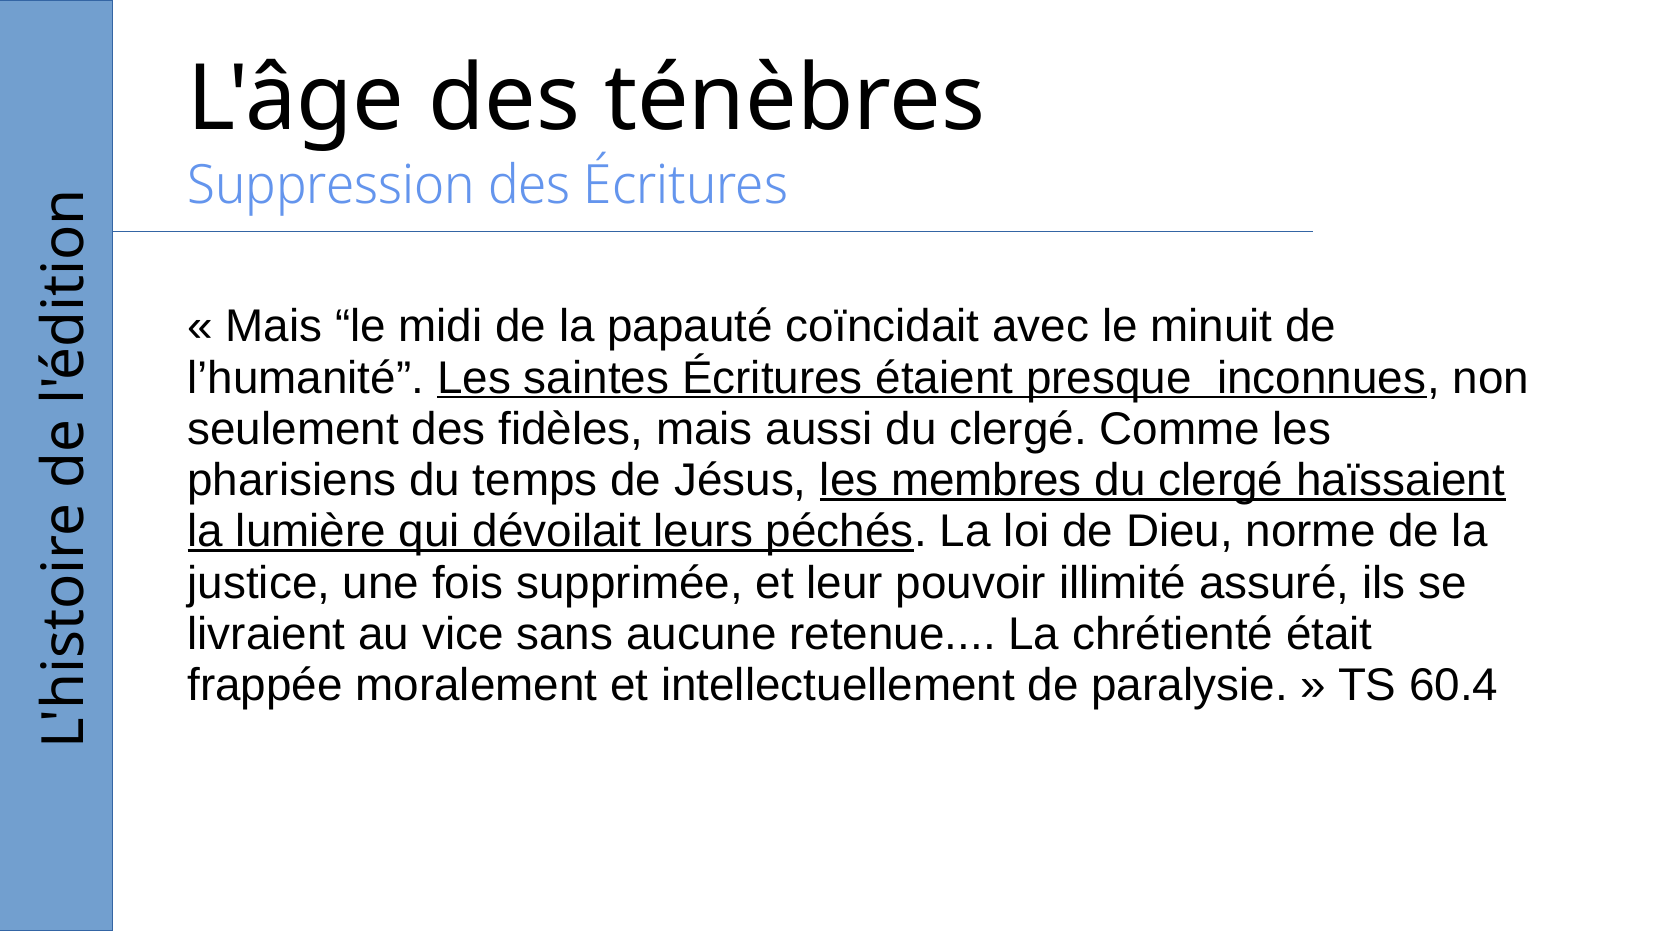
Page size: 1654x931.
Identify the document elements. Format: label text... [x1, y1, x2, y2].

text_box L'histoire de l'édition [13, 37, 105, 901]
title Suppression des Écritures [187, 125, 1571, 239]
subtitle « Mais “le midi de la papauté coïncidait avec le minuit de l’humanité”. Les saintes Écritures étaient presque inconnues, non seulement des fidèles, mais aussi du clergé. Comme les pharisiens du temps de Jésus, les membres du clergé haïssaient la lumière qui dévoilait leurs péchés. La loi de Dieu, norme de la justice, une fois supprimée, et leur pouvoir illimité assuré, ils se livraient au vice sans aucune retenue.... La chrétienté était frappée moralement et intellectuellement de paralysie. » TS 60.4 [187, 300, 1538, 711]
text_box [0, 0, 113, 931]
title L'âge des ténèbres [187, 33, 1571, 125]
